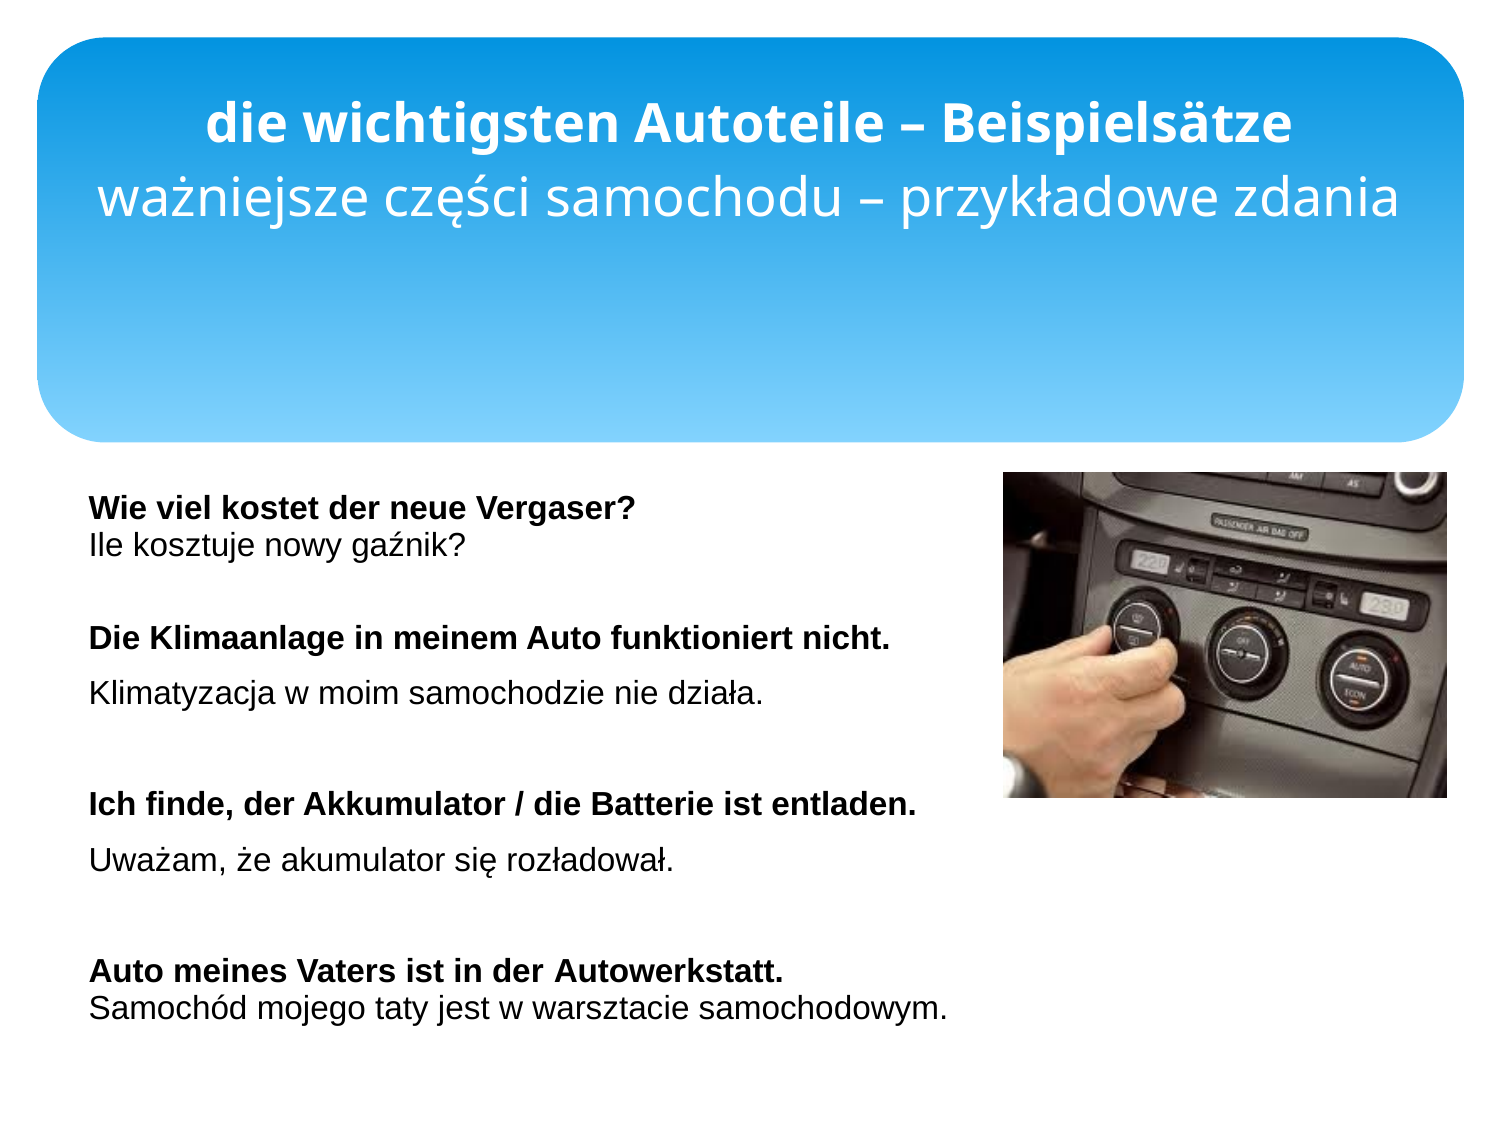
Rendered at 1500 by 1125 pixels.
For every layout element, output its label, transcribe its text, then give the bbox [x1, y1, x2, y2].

subtitle Wie viel kostet der neue Vergaser? Ile kosztuje nowy gaźnik? Die Klimaanlage in meinem Auto funktioniert nicht. Klimatyzacja w moim samochodzie nie działa. Ich finde, der Akkumulator / die Batterie ist entladen. Uważam, że akumulator się rozładował. Auto meines Vaters ist in der Autowerkstatt. Samochód mojego taty jest w warsztacie samochodowym. [88, 482, 1304, 1034]
title die wichtigsten Autoteile – Beispielsätze ważniejsze części samochodu – przykładowe zdania [75, 62, 1425, 254]
picture [1003, 472, 1447, 798]
